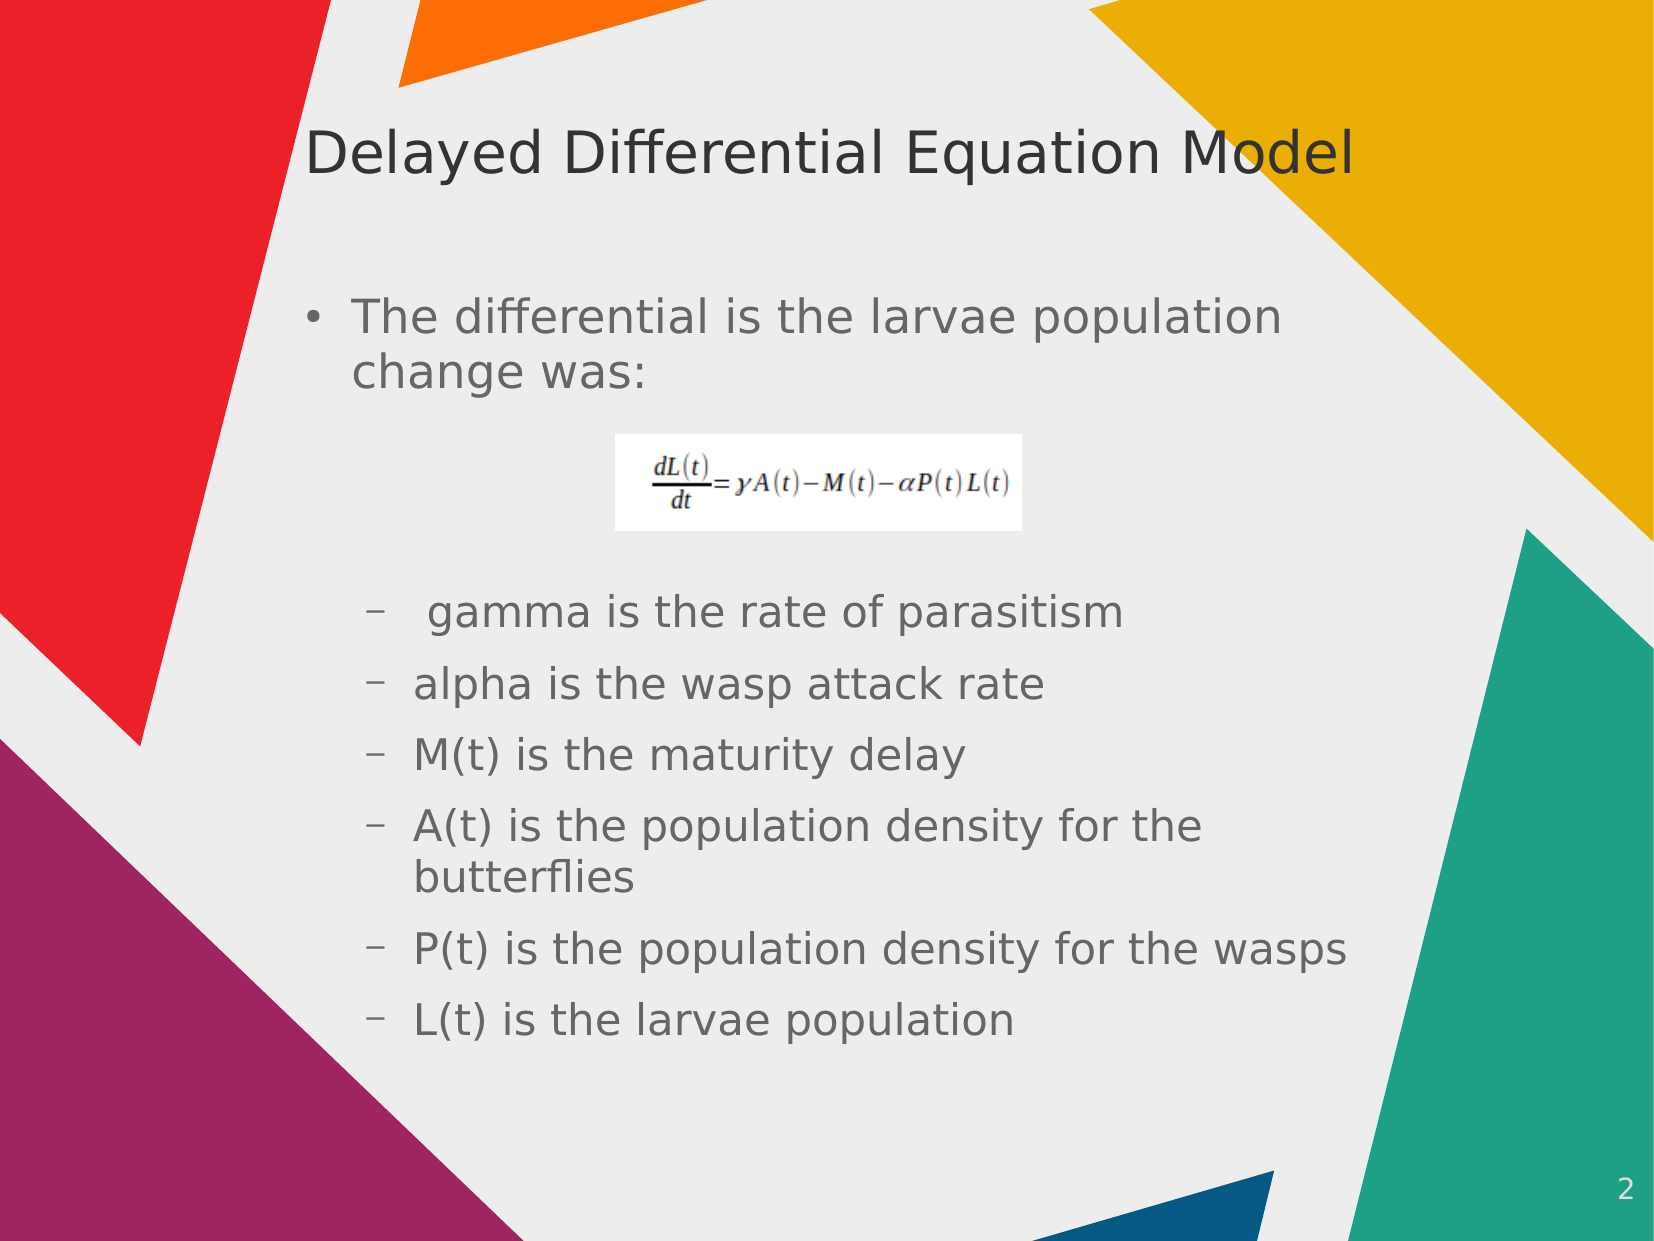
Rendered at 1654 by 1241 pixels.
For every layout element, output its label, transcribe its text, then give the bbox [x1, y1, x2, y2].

list The differential is the larvae population change was: gamma is the rate of parasitism alpha is the wasp attack rate M(t) is the maturity delay A(t) is the population density for the butterflies P(t) is the population density for the wasps L(t) is the larvae population [289, 290, 1372, 1090]
title Delayed Differential Equation Model [289, 49, 1372, 257]
picture [615, 434, 1022, 531]
